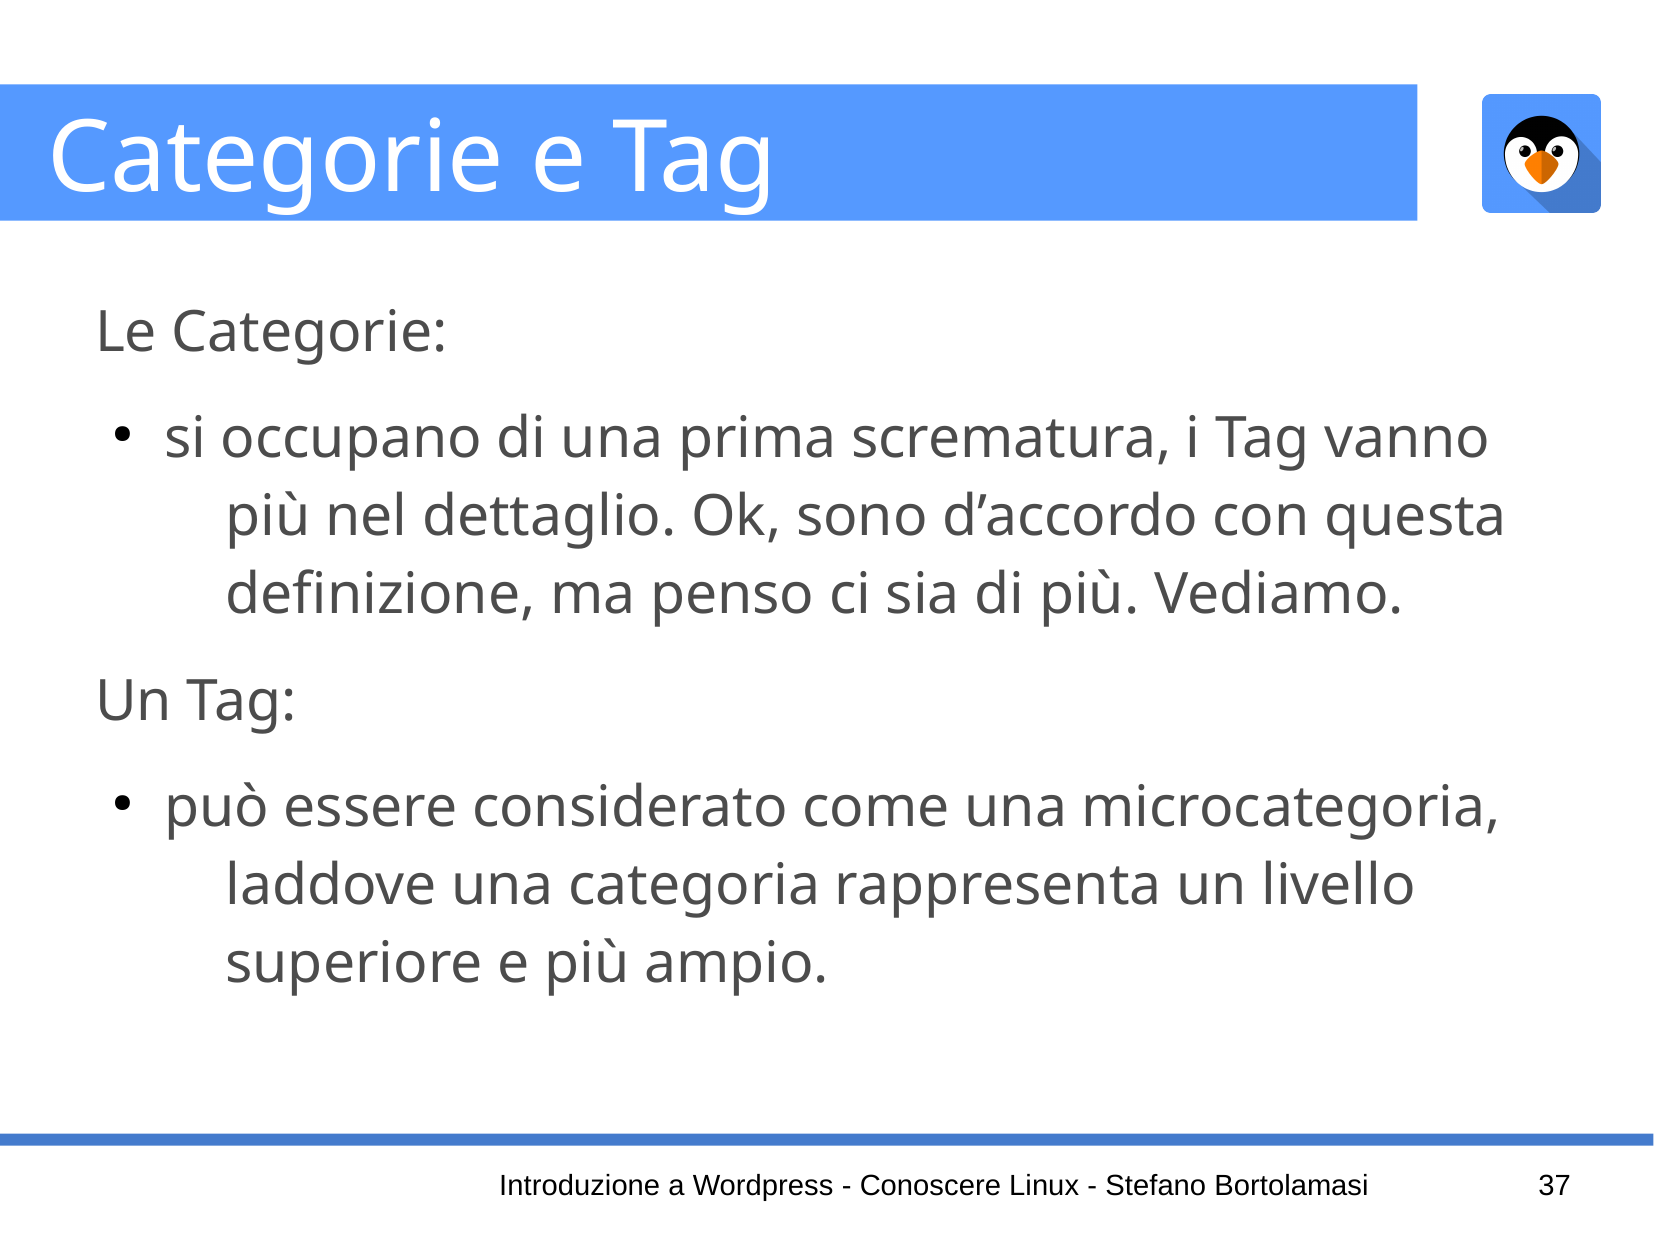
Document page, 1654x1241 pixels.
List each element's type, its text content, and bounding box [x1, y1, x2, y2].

list Le Categorie: si occupano di una prima scrematura, i Tag vanno più nel dettaglio. Ok, sono d’accordo con questa definizione, ma penso ci sia di più. Vediamo. Un Tag: può essere considerato come una microcategoria, laddove una categoria rappresenta un livello superiore e più ampio. [82, 290, 1538, 1010]
picture [1482, 94, 1601, 213]
title Categorie e Tag [0, 91, 1418, 214]
